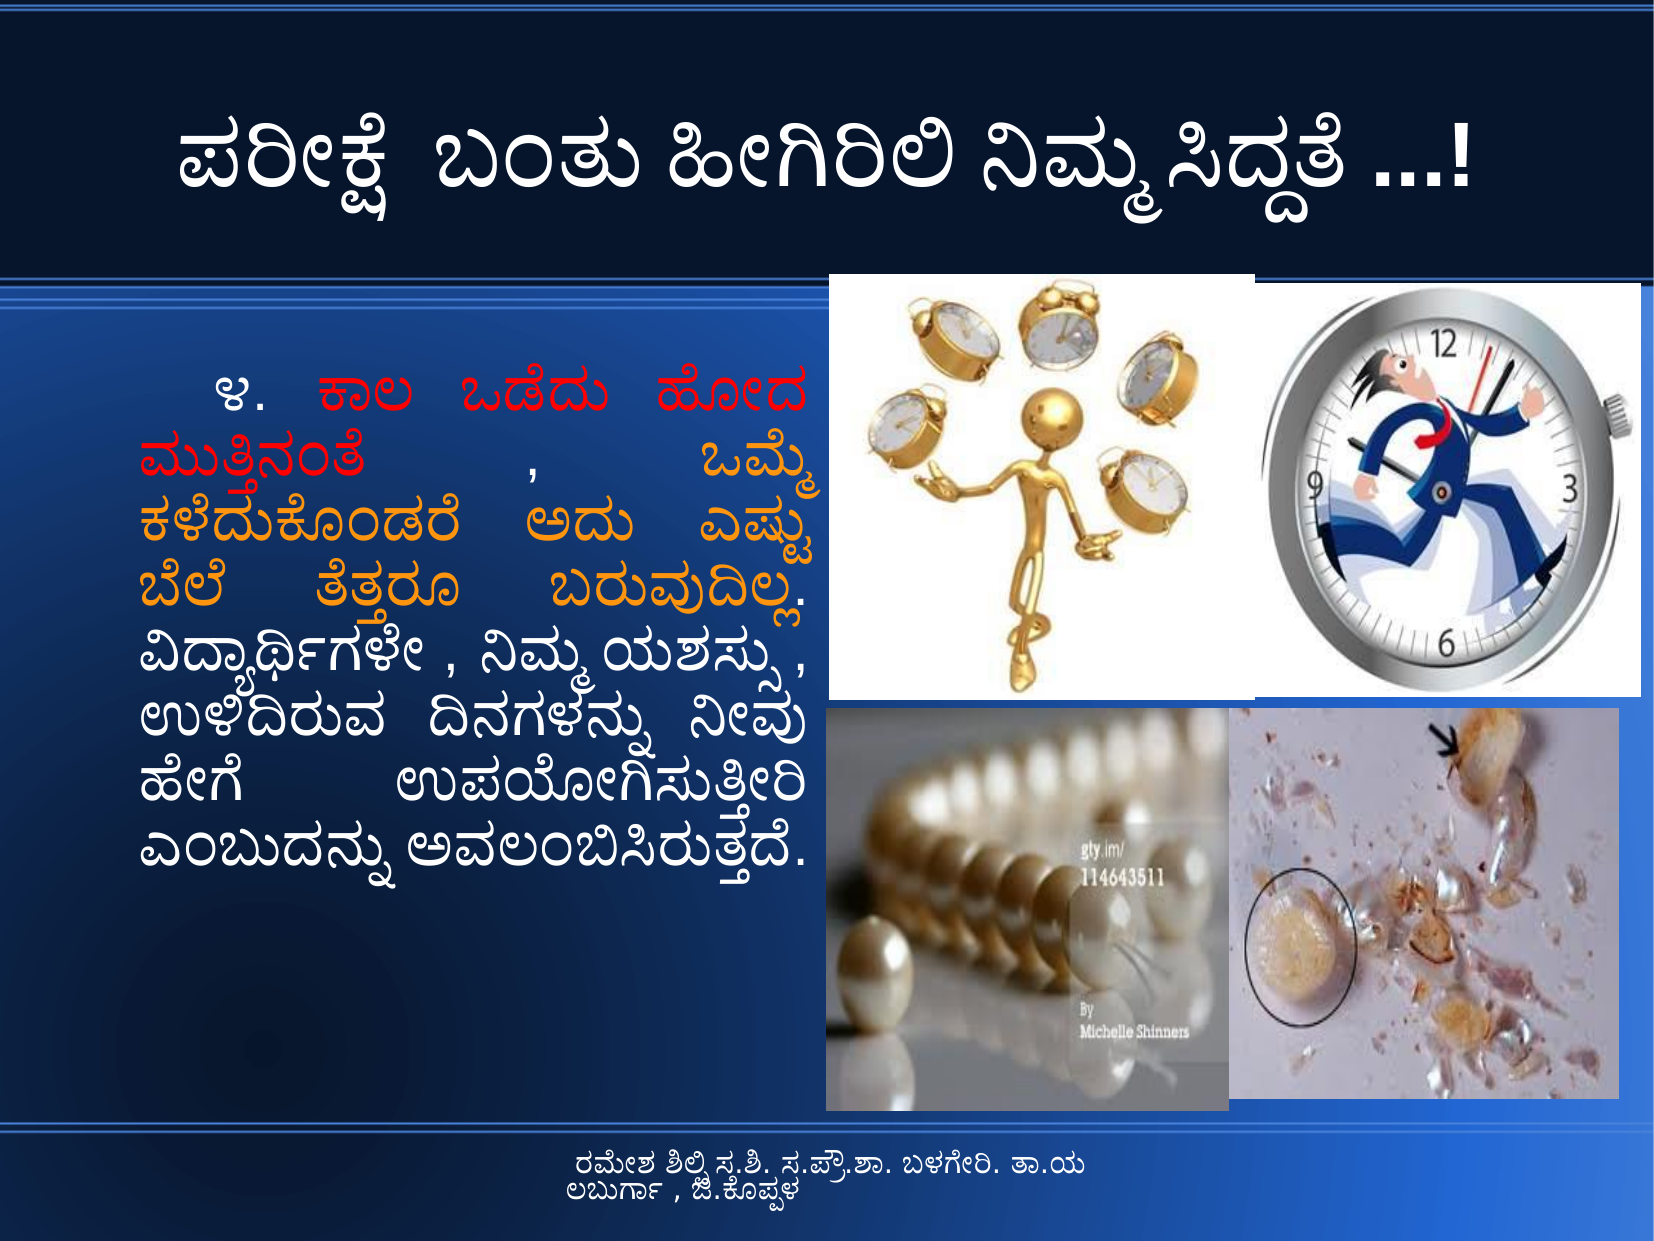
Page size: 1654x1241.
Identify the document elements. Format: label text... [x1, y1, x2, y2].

picture [0, 0, 1654, 1241]
list ೪. ಕಾಲ ಒಡೆದು ಹೋದ ಮುತ್ತಿನಂತೆ , ಒಮ್ಮೆ ಕಳೆದುಕೊಂಡರೆ ಅದು ಎಷ್ಟು ಬೆಲೆ ತೆತ್ತರೂ ಬರುವುದಿಲ್ಲ. ವಿದ್ಯಾರ್ಥಿಗಳೇ , ನಿಮ್ಮ ಯಶಸ್ಸು , ಉಳಿದಿರುವ ದಿನಗಳನ್ನು ನೀವು ಹೇಗೆ ಉಪಯೋಗಿಸುತ್ತೀರಿ ಎಂಬುದನ್ನು ಅವಲಂಬಿಸಿರುತ್ತದೆ. [82, 355, 809, 1075]
title ಪರೀಕ್ಷೆ ಬಂತು ಹೀಗಿರಿಲಿ ನಿಮ್ಮ ಸಿದ್ದತೆ ...! [82, 49, 1571, 257]
